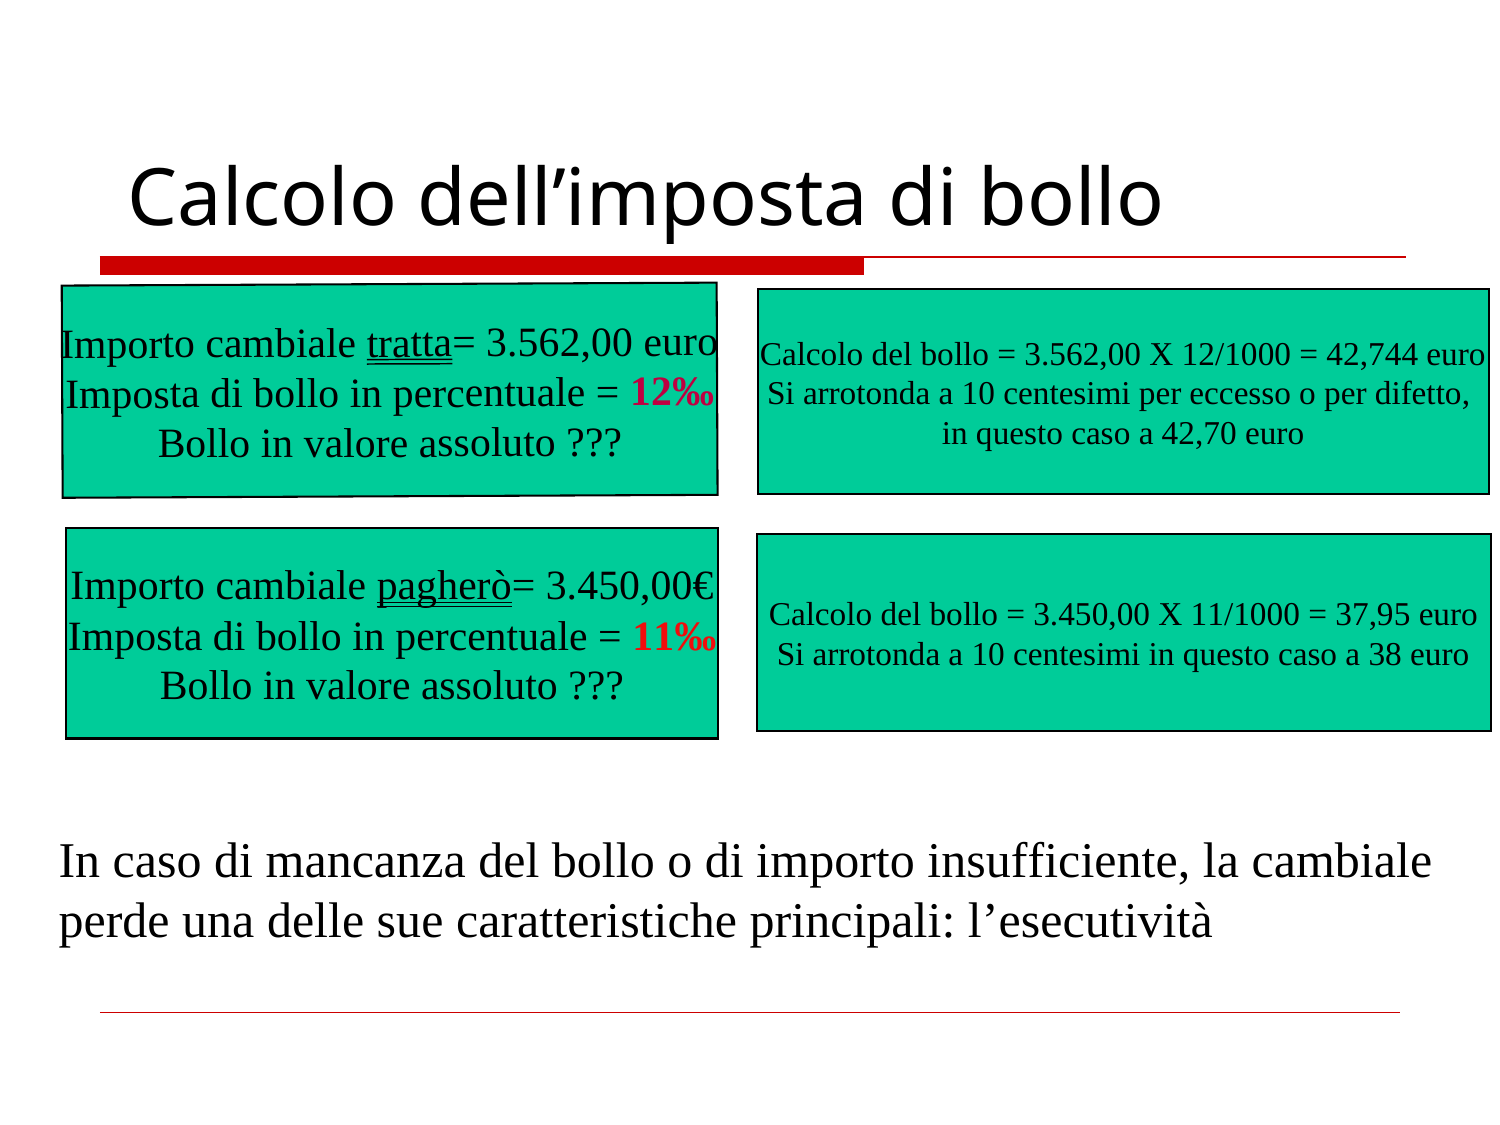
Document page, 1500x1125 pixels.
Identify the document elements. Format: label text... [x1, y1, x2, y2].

text_box Importo cambiale tratta= 3.562,00 euro Imposta di bollo in percentuale = 12‰ Bollo in valore assoluto ??? [61, 282, 718, 498]
text_box Calcolo del bollo = 3.450,00 X 11/1000 = 37,95 euro Si arrotonda a 10 centesimi in questo caso a 38 euro [756, 533, 1491, 732]
text_box Calcolo del bollo = 3.562,00 X 12/1000 = 42,744 euro Si arrotonda a 10 centesimi per eccesso o per difetto, in questo caso a 42,70 euro [757, 288, 1489, 495]
title Calcolo dell’imposta di bollo [112, 99, 1388, 288]
text_box Importo cambiale pagherò= 3.450,00€ Imposta di bollo in percentuale = 11‰ Bollo in valore assoluto ??? [66, 527, 718, 739]
text_box In caso di mancanza del bollo o di importo insufficiente, la cambiale perde una delle sue caratteristiche principali: l’esecutività [43, 820, 1457, 974]
